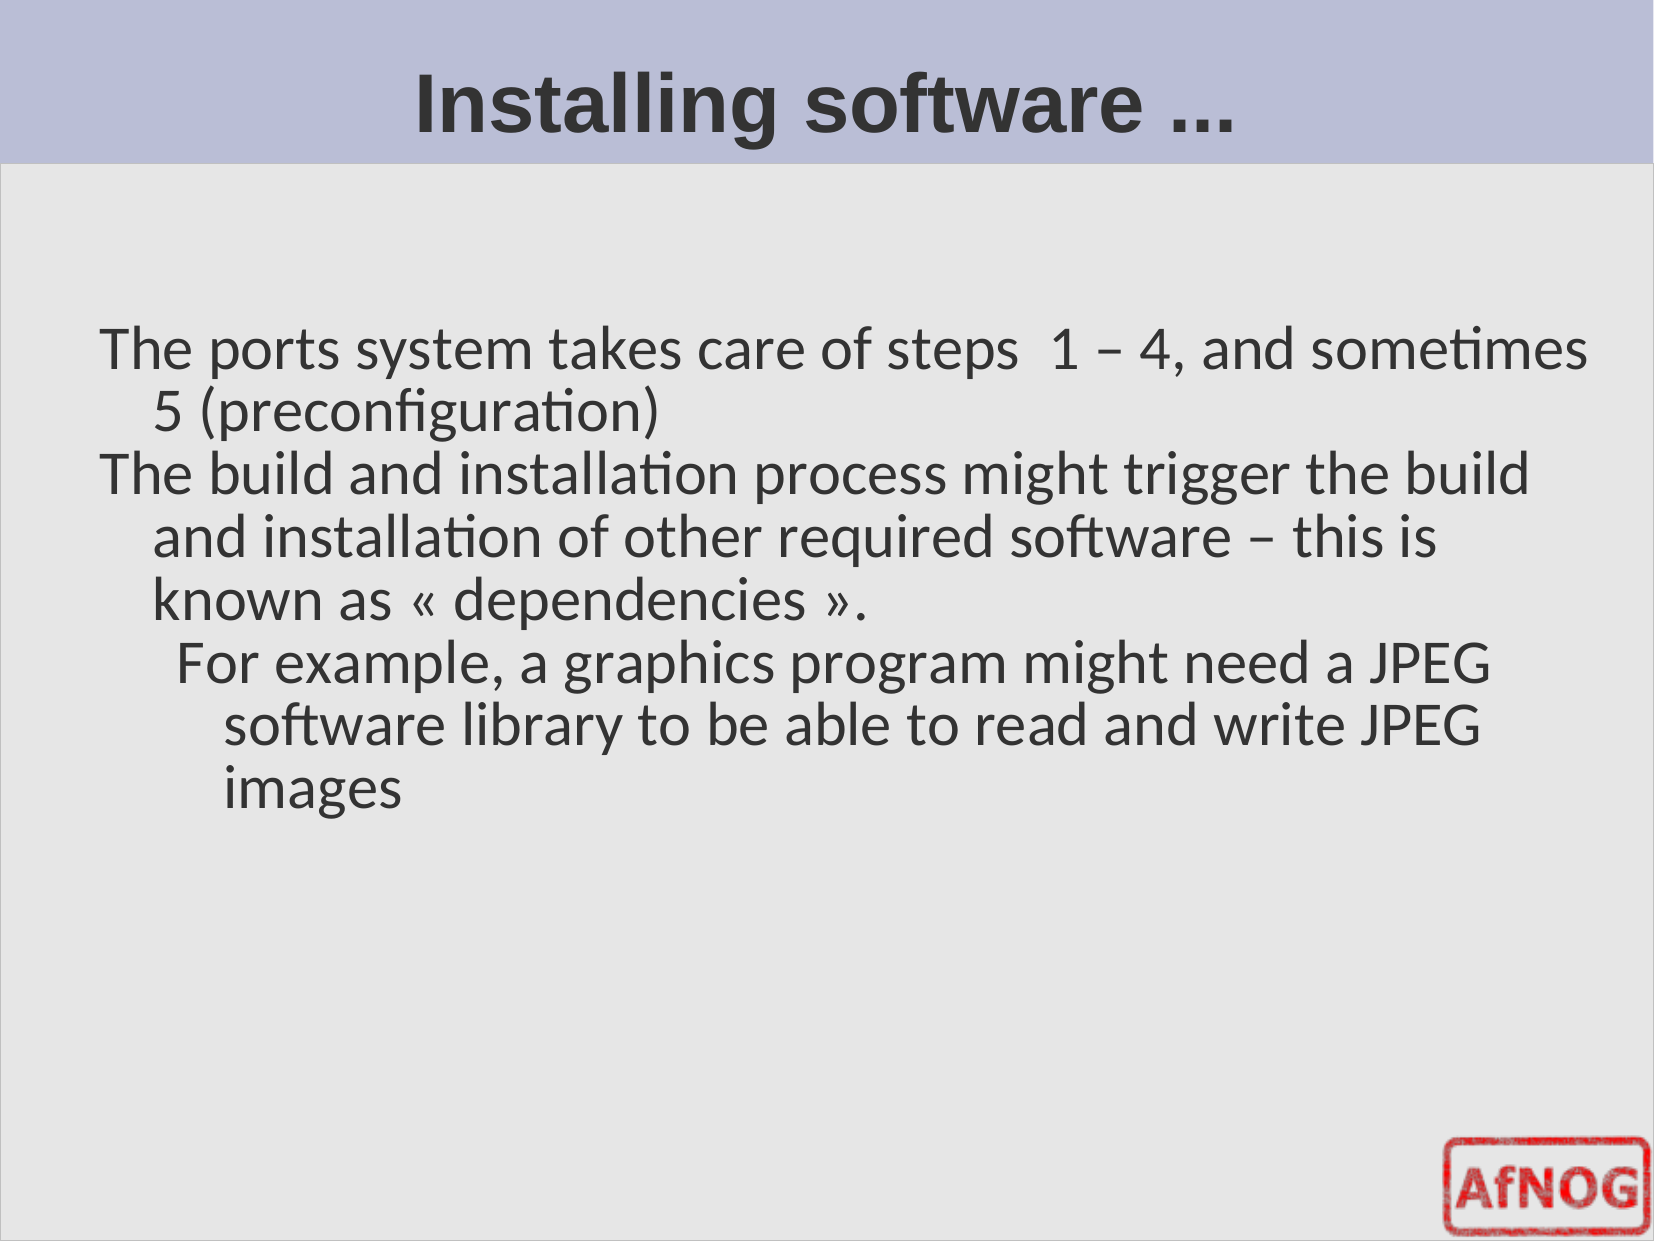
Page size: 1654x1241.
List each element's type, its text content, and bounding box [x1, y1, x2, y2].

list The ports system takes care of steps 1 – 4, and sometimes 5 (preconfiguration) The build and installation process might trigger the build and installation of other required software – this is known as « dependencies ». For example, a graphics program might need a JPEG software library to be able to read and write JPEG images [82, 322, 1607, 1132]
title Installing software ... [0, 0, 1654, 208]
picture [1441, 1134, 1654, 1241]
